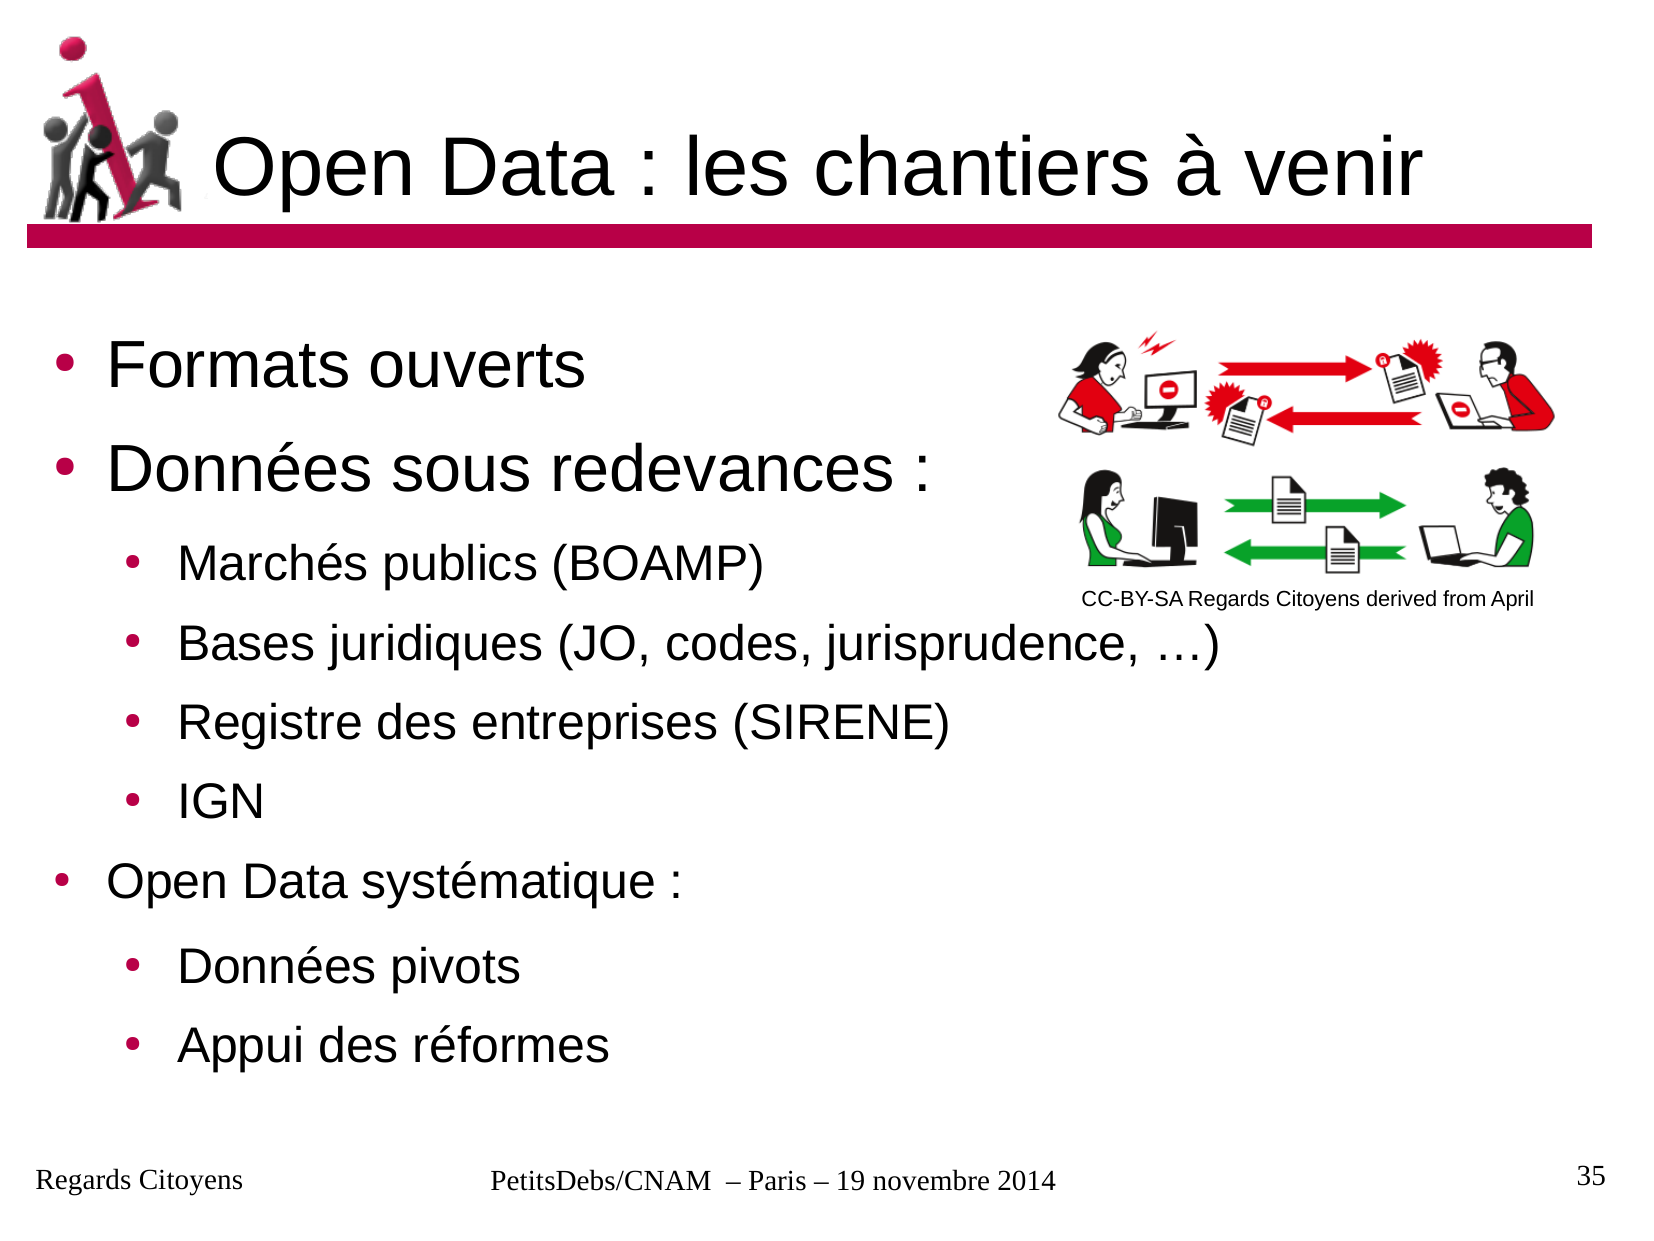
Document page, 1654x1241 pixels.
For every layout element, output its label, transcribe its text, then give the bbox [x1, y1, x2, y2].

picture [1053, 325, 1560, 579]
text_box CC-BY-SA Regards Citoyens derived from April [1066, 578, 1550, 618]
title Open Data : les chantiers à venir [212, 70, 1601, 264]
picture [27, 31, 208, 224]
list Formats ouverts Données sous redevances : Marchés publics (BOAMP) Bases juridiques (JO, codes, jurisprudence, …) Registre des entreprises (SIRENE) IGN Open Data systématique : Données pivots Appui des réformes [35, 274, 1565, 1093]
